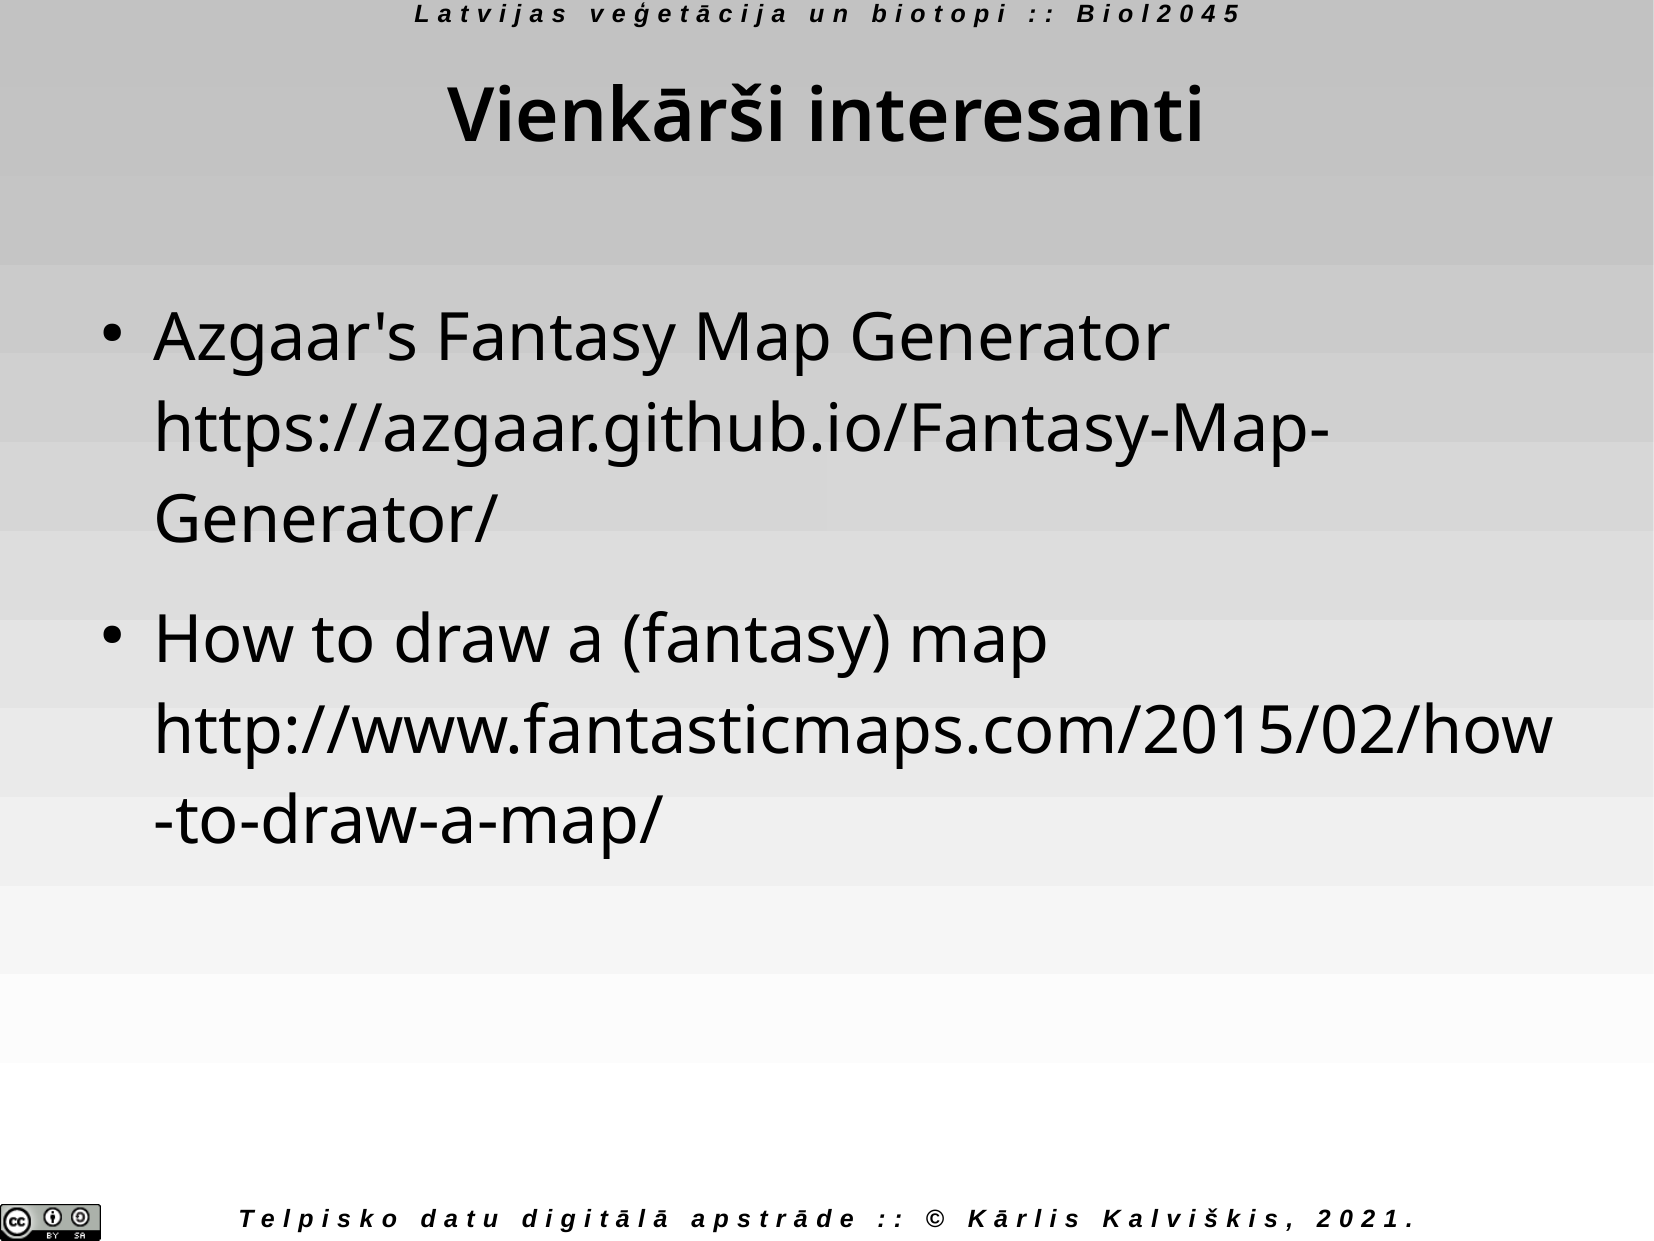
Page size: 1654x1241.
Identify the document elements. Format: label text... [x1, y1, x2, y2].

list Azgaar's Fantasy Map Generator https://azgaar.github.io/Fantasy-Map-Generator/ How to draw a (fantasy) map http://www.fantasticmaps.com/2015/02/how-to-draw-a-map/ [82, 289, 1571, 1113]
picture [0, 0, 1654, 1241]
title Vienkārši interesanti [29, 40, 1625, 288]
